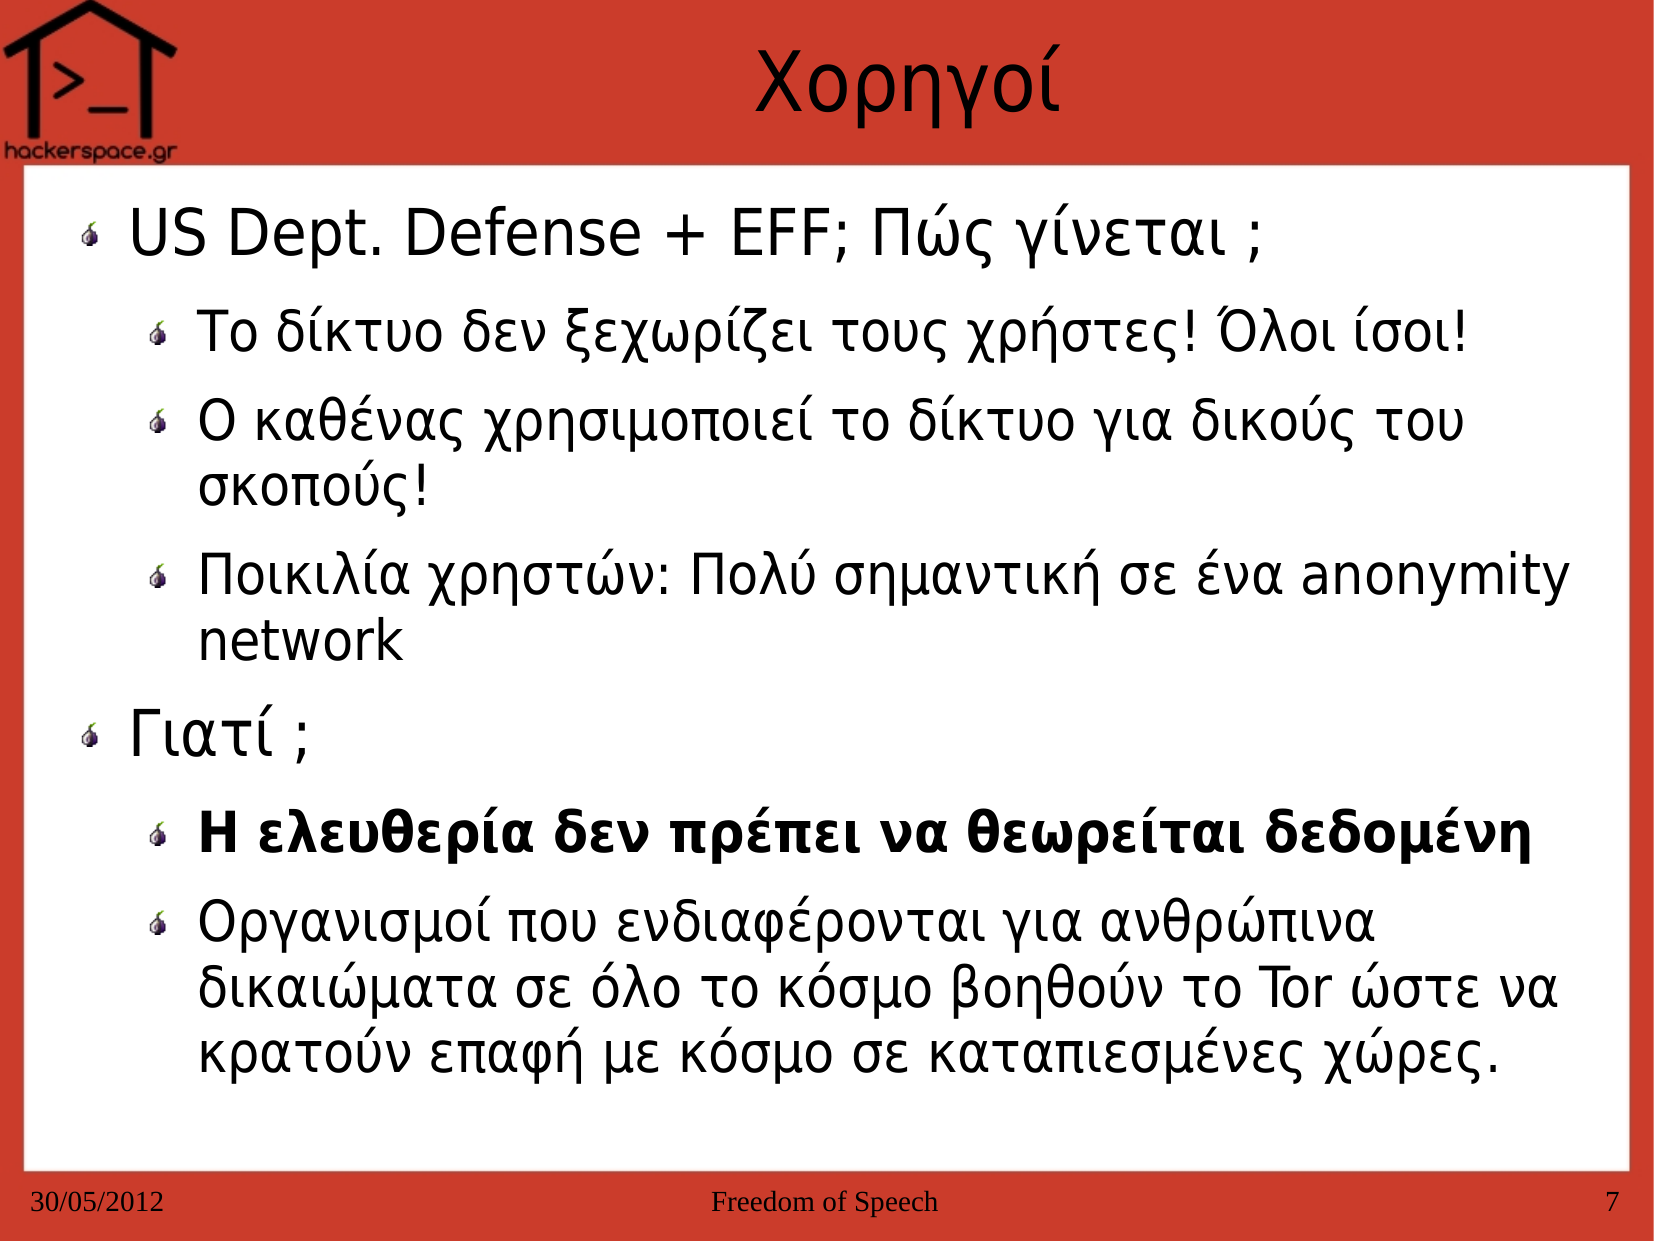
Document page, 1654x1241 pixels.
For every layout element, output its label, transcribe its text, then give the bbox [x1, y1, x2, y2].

list US Dept. Defense + EFF; Πώς γίνεται ; Το δίκτυο δεν ξεχωρίζει τους χρήστες! Όλοι ίσοι! Ο καθένας χρησιμοποιεί το δίκτυο για δικούς του σκοπούς! Ποικιλία χρηστών: Πολύ σημαντική σε ένα anonymity network Γιατί ; Η ελευθερία δεν πρέπει να θεωρείται δεδομένη Οργανισμοί που ενδιαφέρονται για ανθρώπινα δικαιώματα σε όλο το κόσμο βοηθούν το Tor ώστε να κρατούν επαφή με κόσμο σε καταπιεσμένες χώρες. [60, 195, 1591, 1141]
picture [0, 0, 1654, 1241]
title Χορηγοί [195, 15, 1621, 151]
